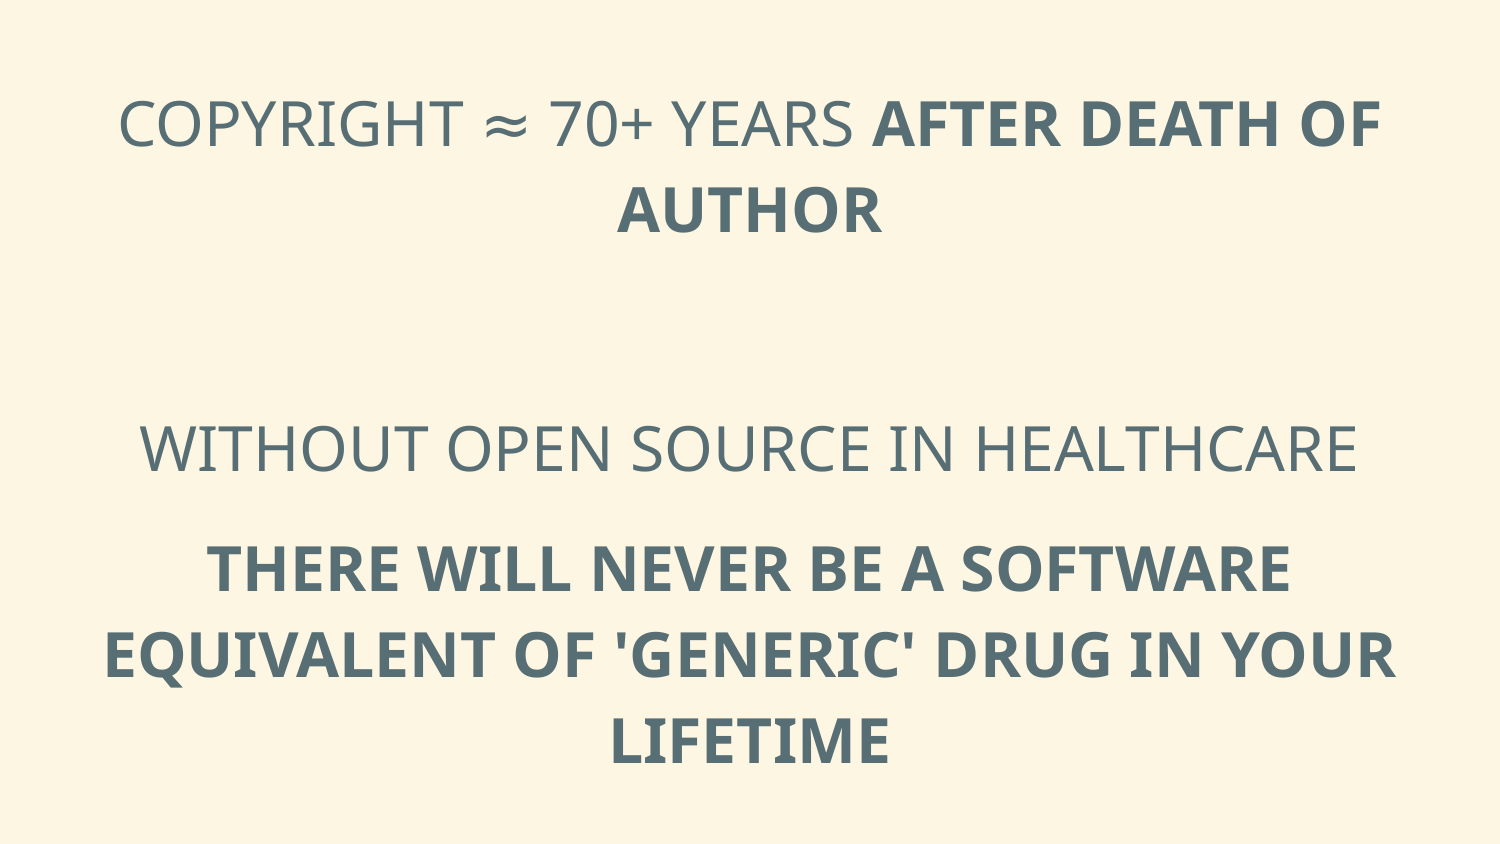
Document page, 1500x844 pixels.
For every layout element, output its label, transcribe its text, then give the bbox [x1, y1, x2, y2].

list COPYRIGHT ≈ 70+ YEARS AFTER DEATH OF AUTHOR WITHOUT OPEN SOURCE IN HEALTHCARE THERE WILL NEVER BE A SOFTWARE EQUIVALENT OF 'GENERIC' DRUG IN YOUR LIFETIME [51, 54, 1449, 795]
